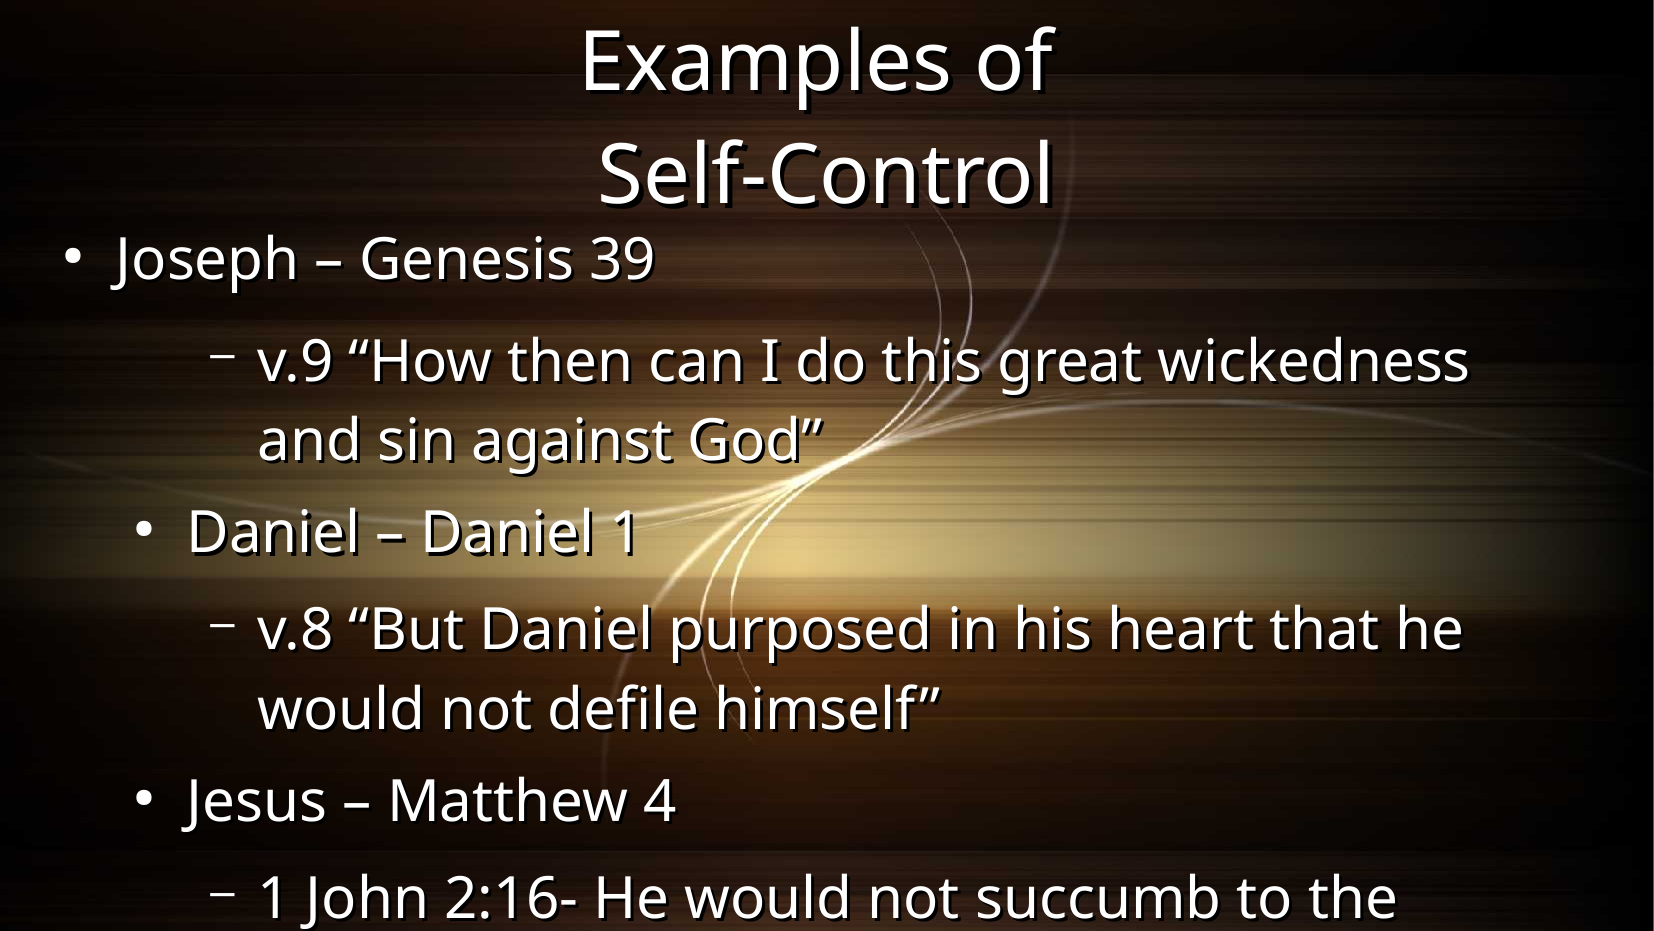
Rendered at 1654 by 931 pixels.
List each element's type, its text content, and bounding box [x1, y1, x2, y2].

list Joseph – Genesis 39 v.9 “How then can I do this great wickedness and sin against God” Daniel – Daniel 1 v.8 “But Daniel purposed in his heart that he would not defile himself” Jesus – Matthew 4 1 John 2:16- He would not succumb to the “desires of the flesh” [45, 217, 1571, 912]
picture [0, 0, 1654, 931]
title Examples of Self-Control [82, 17, 1571, 212]
